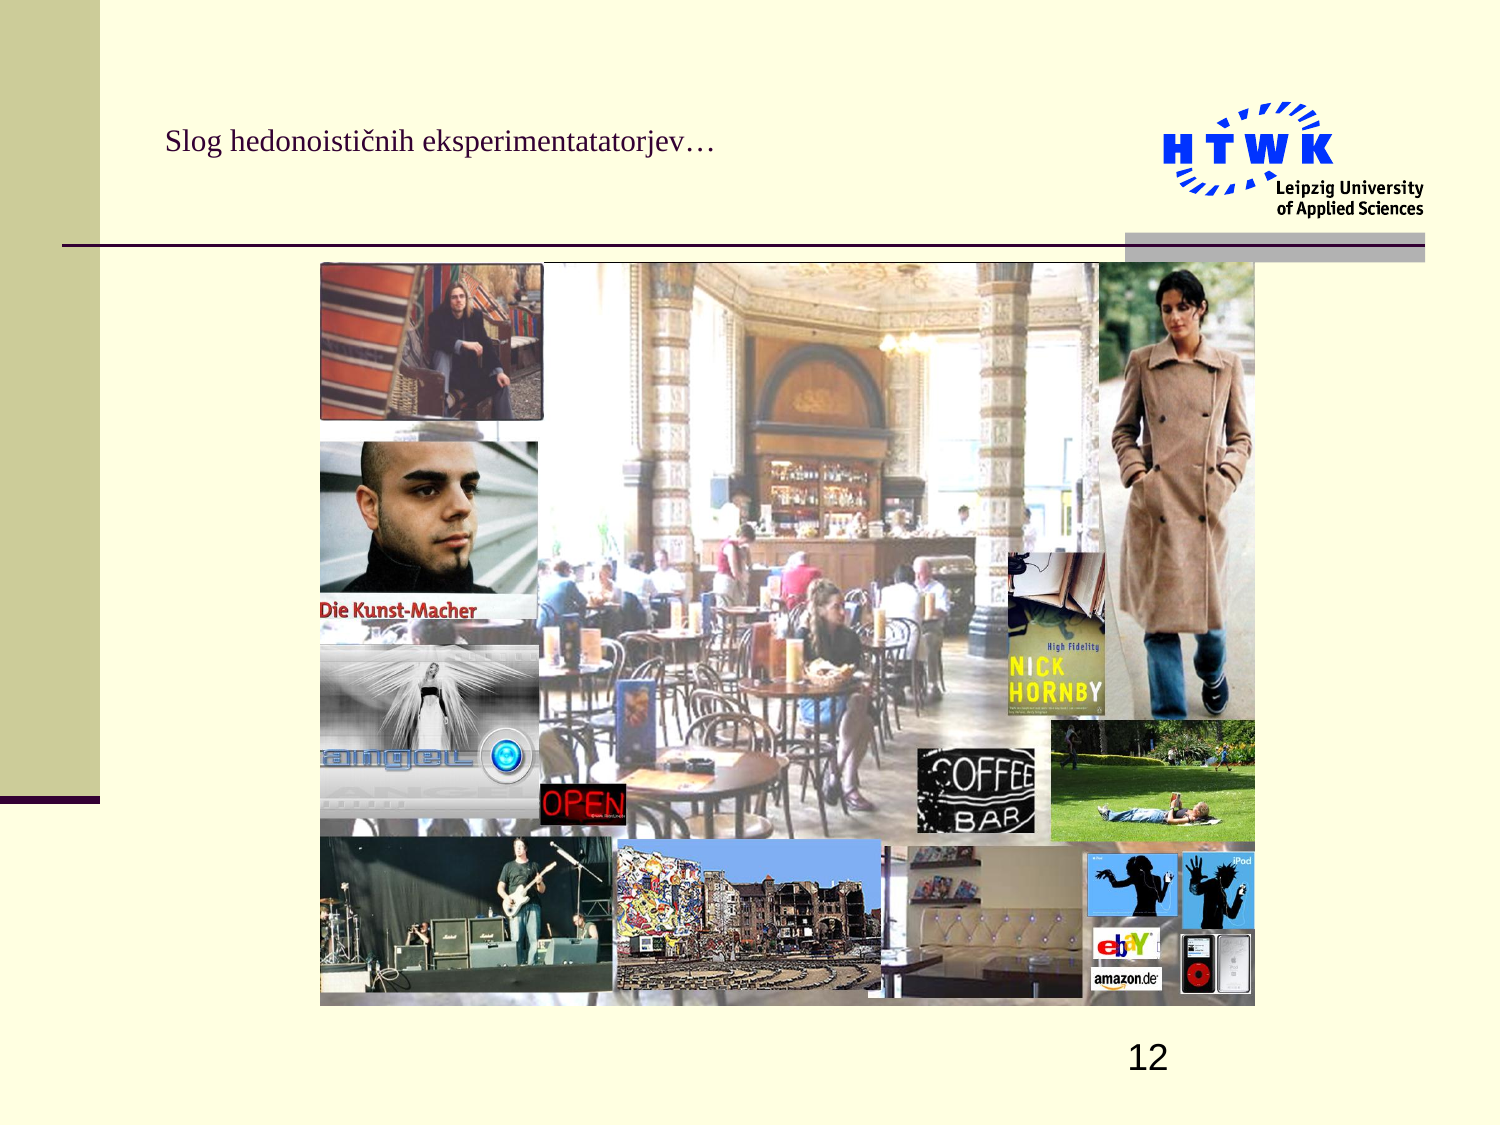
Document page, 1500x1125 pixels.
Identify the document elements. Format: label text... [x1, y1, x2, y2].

title Slog hedonoističnih eksperimentatatorjev… [150, 45, 1426, 234]
picture [320, 262, 1255, 1006]
picture [1163, 101, 1424, 219]
